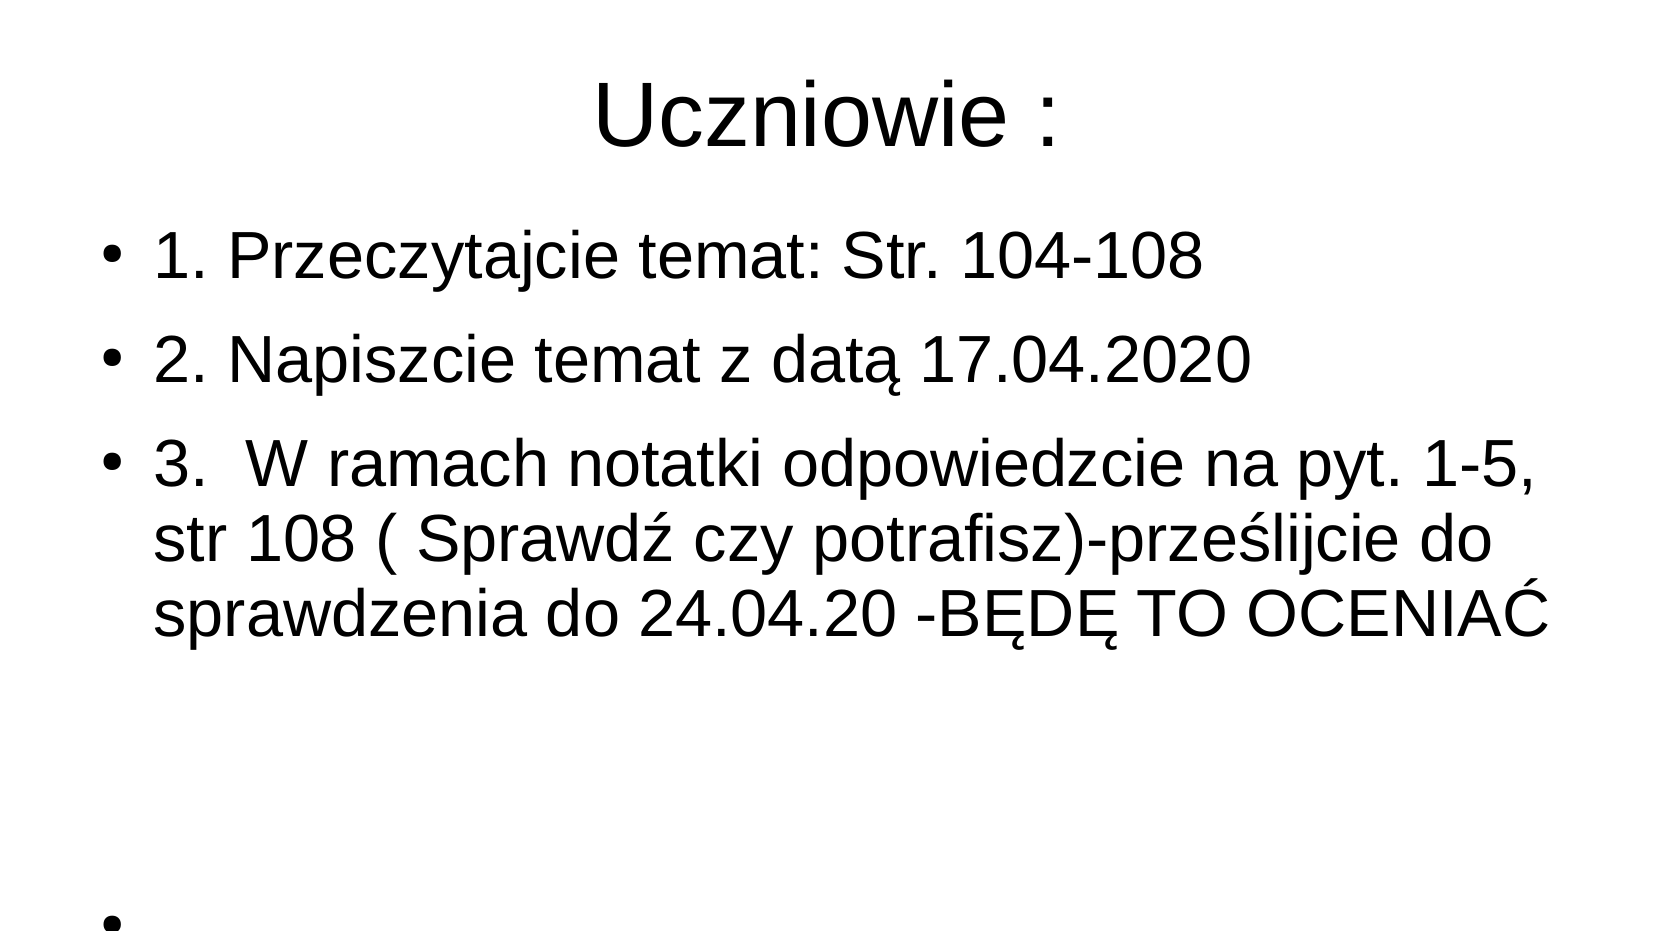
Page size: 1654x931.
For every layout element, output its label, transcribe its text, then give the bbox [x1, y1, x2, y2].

list 1. Przeczytajcie temat: Str. 104-108 2. Napiszcie temat z datą 17.04.2020 3. W ramach notatki odpowiedzcie na pyt. 1-5, str 108 ( Sprawdź czy potrafisz)-prześlijcie do sprawdzenia do 24.04.20 -BĘDĘ TO OCENIAĆ [82, 217, 1571, 758]
title Uczniowie : [82, 37, 1571, 193]
